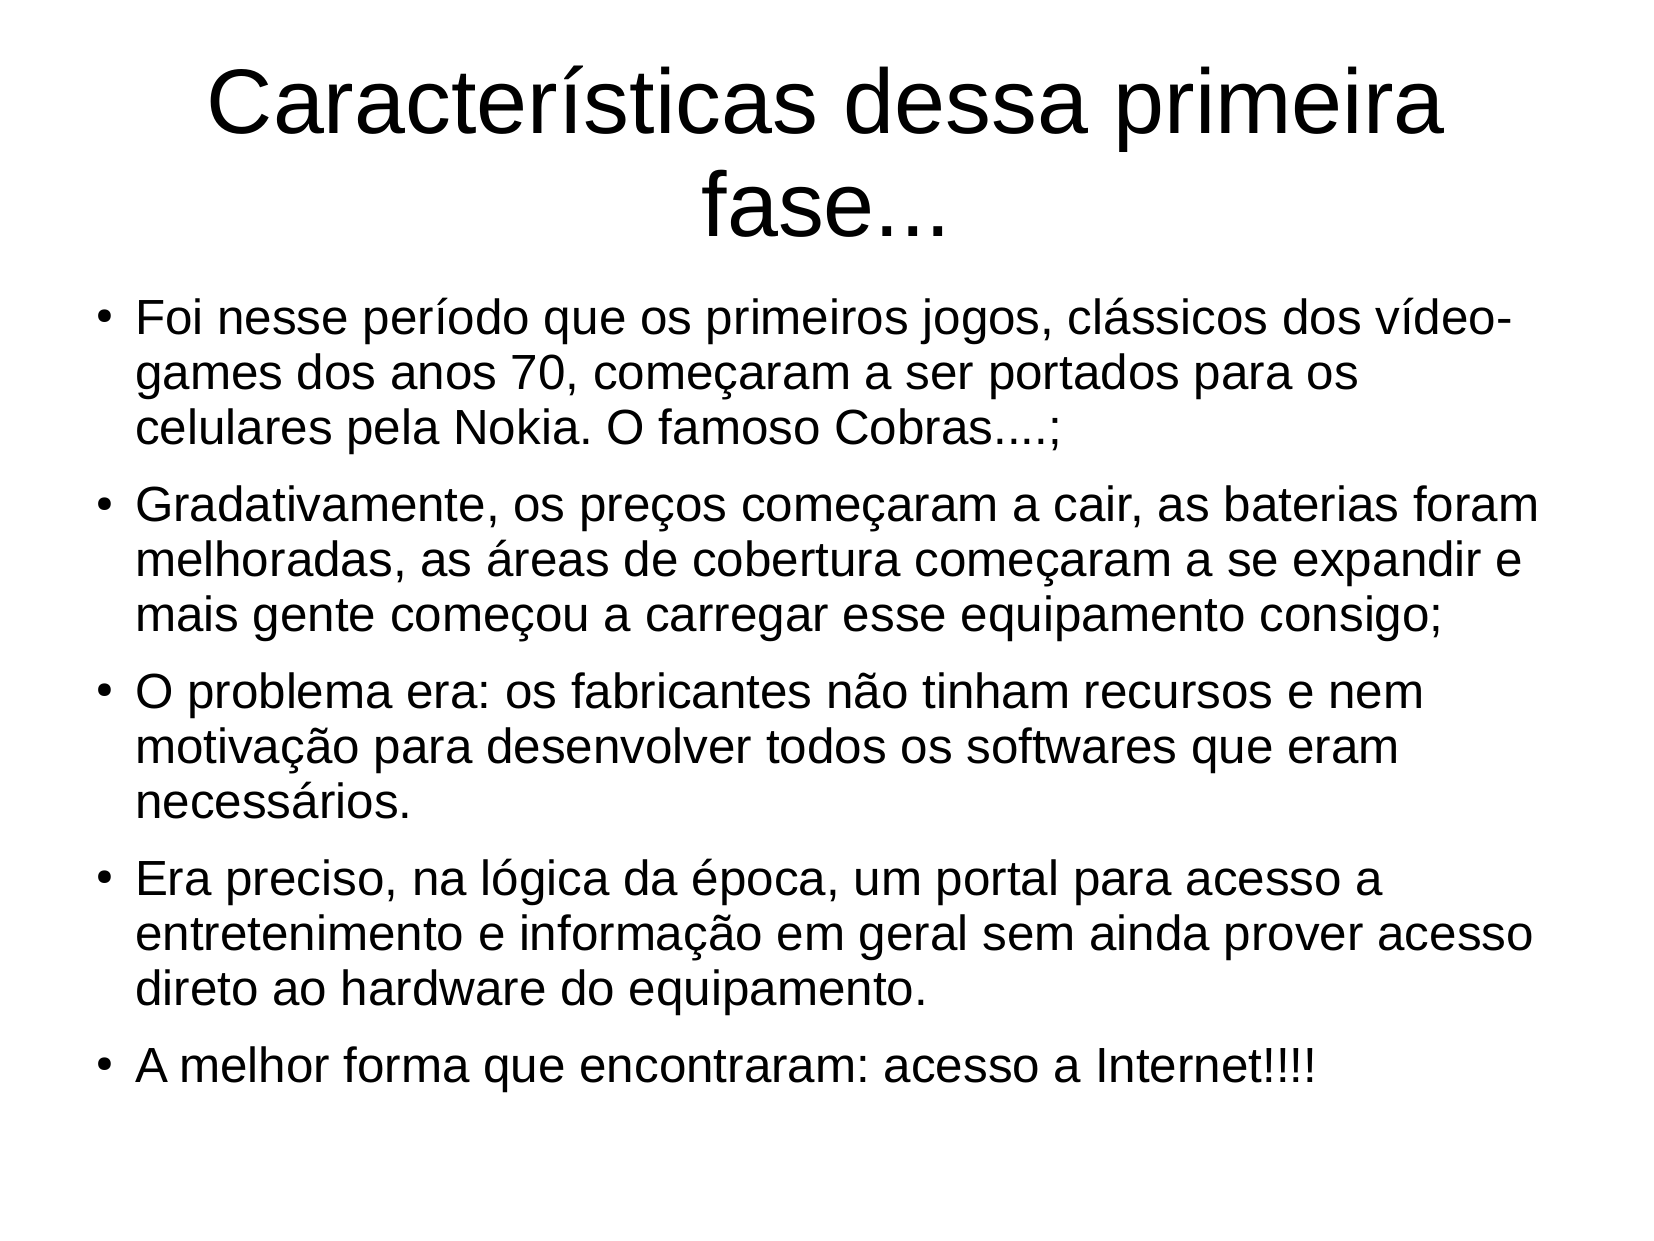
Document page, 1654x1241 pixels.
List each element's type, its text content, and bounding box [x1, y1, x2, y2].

list Foi nesse período que os primeiros jogos, clássicos dos vídeo-games dos anos 70, começaram a ser portados para os celulares pela Nokia. O famoso Cobras....; Gradativamente, os preços começaram a cair, as baterias foram melhoradas, as áreas de cobertura começaram a se expandir e mais gente começou a carregar esse equipamento consigo; O problema era: os fabricantes não tinham recursos e nem motivação para desenvolver todos os softwares que eram necessários. Era preciso, na lógica da época, um portal para acesso a entretenimento e informação em geral sem ainda prover acesso direto ao hardware do equipamento. A melhor forma que encontraram: acesso a Internet!!!! [82, 290, 1571, 1109]
title Características dessa primeira fase... [82, 50, 1571, 256]
